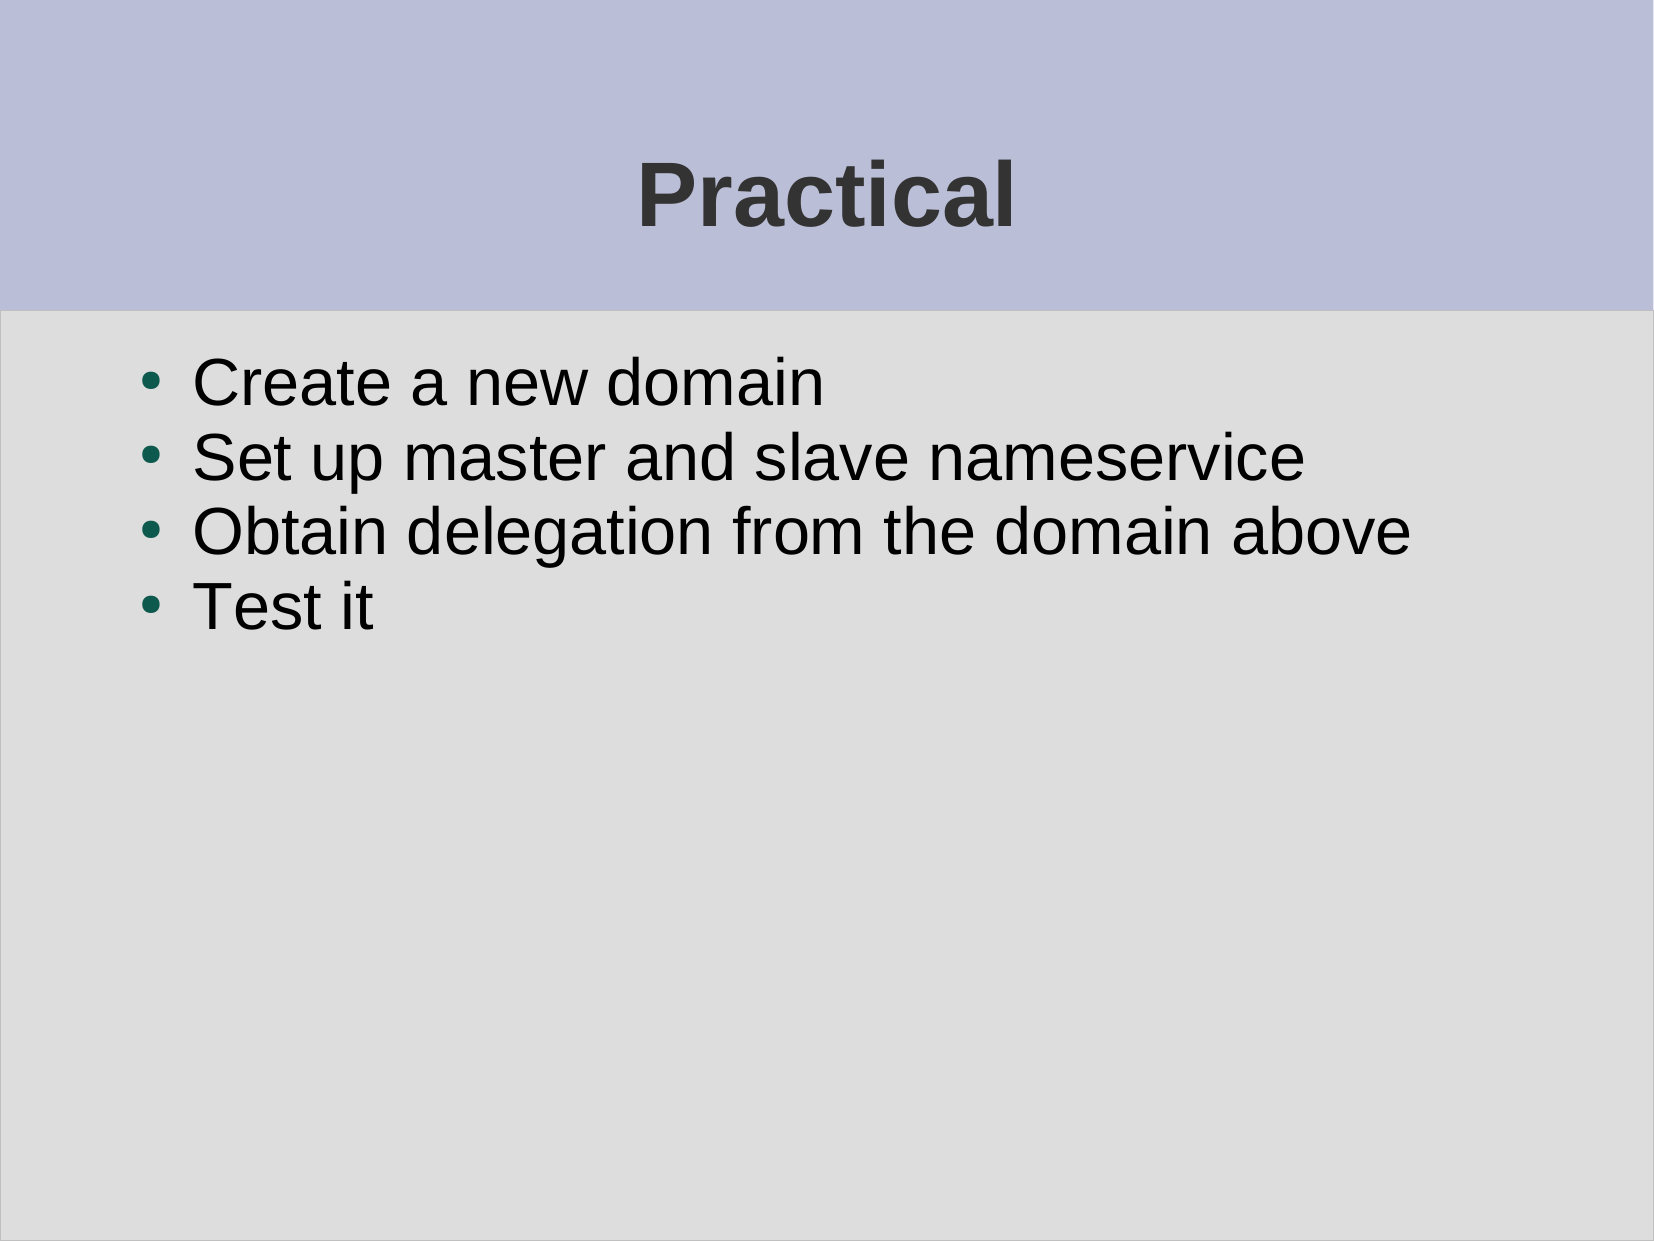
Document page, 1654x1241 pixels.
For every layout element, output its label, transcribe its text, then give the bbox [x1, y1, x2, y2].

title Practical [121, 91, 1534, 299]
list Create a new domain Set up master and slave nameservice Obtain delegation from the domain above Test it [121, 344, 1534, 1127]
